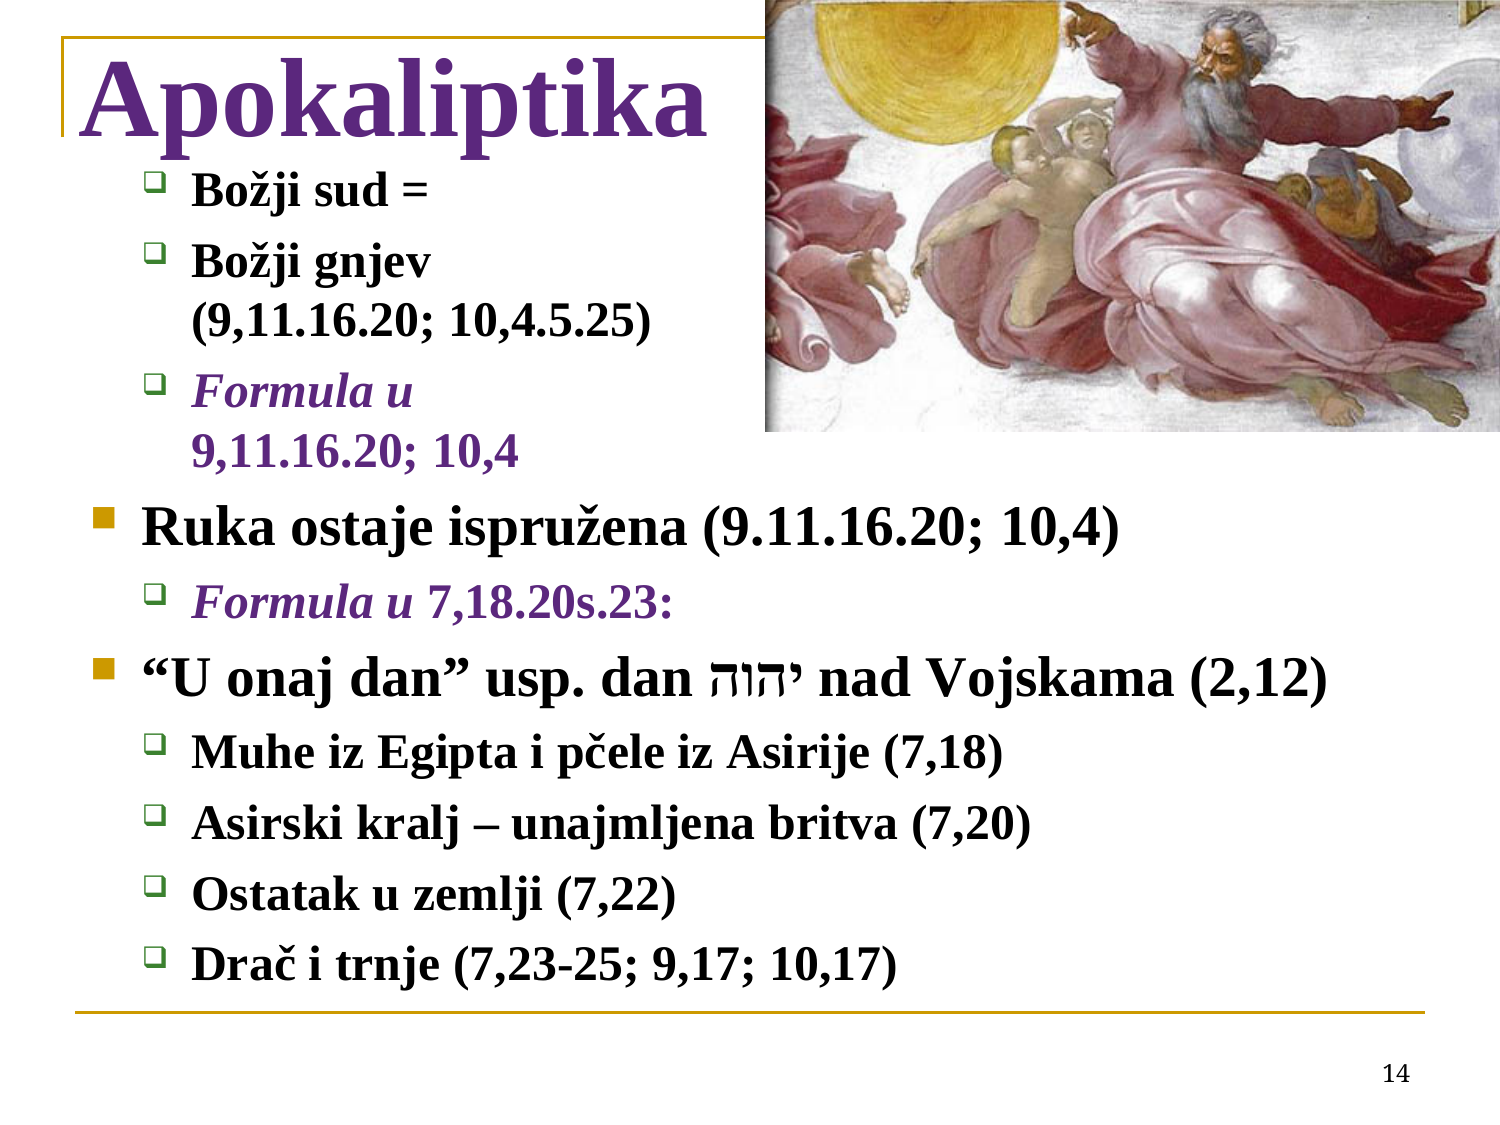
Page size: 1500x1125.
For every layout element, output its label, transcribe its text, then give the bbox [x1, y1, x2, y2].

title Apokaliptika [63, 16, 765, 204]
text_box <number> [1074, 1024, 1426, 1100]
picture [765, 0, 1500, 432]
list Božji sud = Božji gnjev (9,11.16.20; 10,4.5.25) Formula u 9,11.16.20; 10,4 Ruka ostaje ispružena (9.11.16.20; 10,4) Formula u 7,18.20s.23: “U onaj dan” usp. dan יהוה nad Vojskama (2,12) Muhe iz Egipta i pčele iz Asirije (7,18) Asirski kralj – unajmljena britva (7,20) Ostatak u zemlji (7,22) Drač i trnje (7,23-25; 9,17; 10,17) [75, 148, 1500, 1006]
